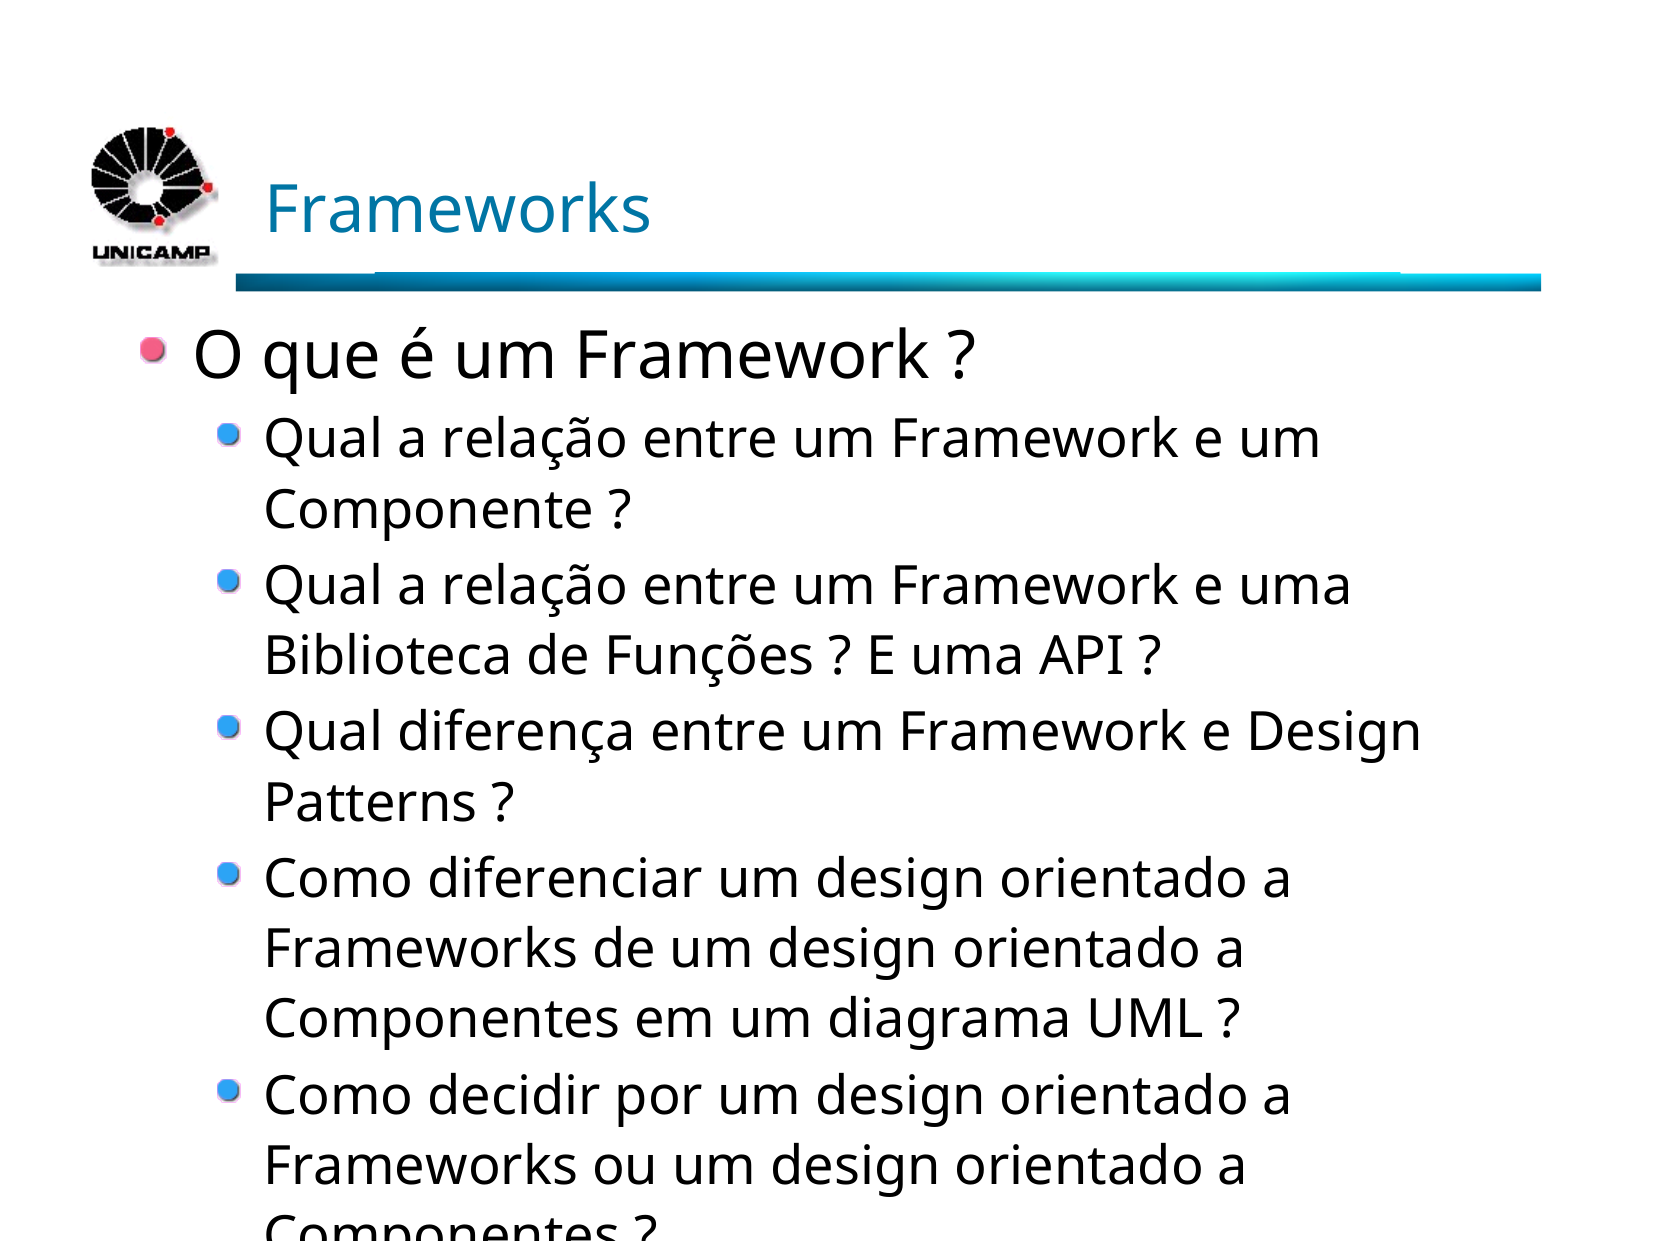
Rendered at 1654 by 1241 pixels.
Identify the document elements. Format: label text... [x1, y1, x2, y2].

title Frameworks [264, 57, 1534, 250]
picture [125, 272, 1654, 295]
list O que é um Framework ? Qual a relação entre um Framework e um Componente ? Qual a relação entre um Framework e uma Biblioteca de Funções ? E uma API ? Qual diferença entre um Framework e Design Patterns ? Como diferenciar um design orientado a Frameworks de um design orientado a Componentes em um diagrama UML ? Como decidir por um design orientado a Frameworks ou um design orientado a Componentes ? [121, 309, 1534, 1167]
